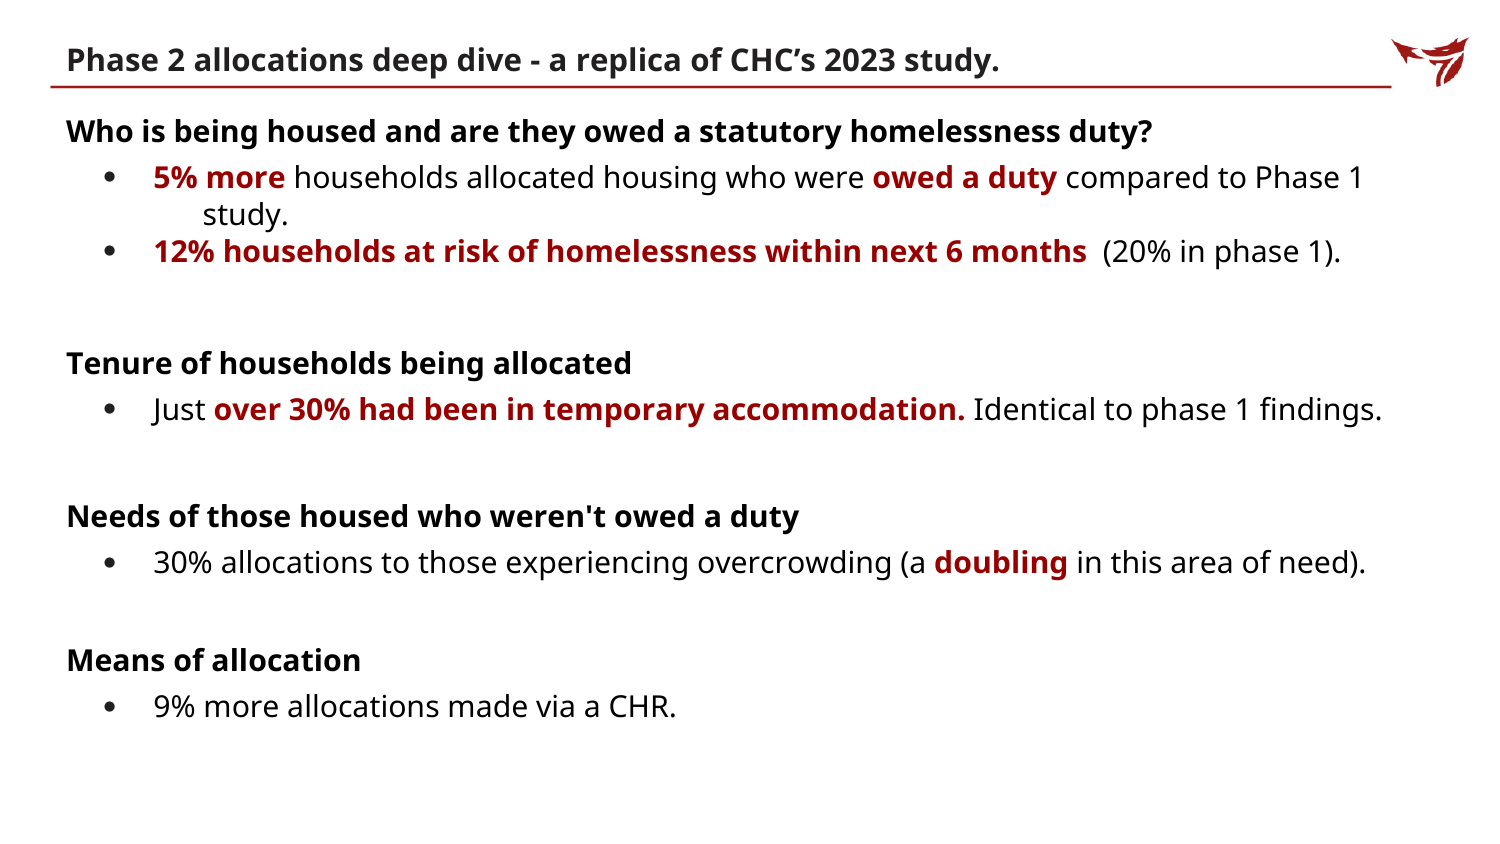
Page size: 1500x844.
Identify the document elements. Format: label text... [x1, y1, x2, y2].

title Phase 2 allocations deep dive - a replica of CHC’s 2023 study. [51, 23, 1380, 89]
list Who is being housed and are they owed a statutory homelessness duty? 5% more households allocated housing who were owed a duty compared to Phase 1 study. 12% households at risk of homelessness within next 6 months (20% in phase 1). Tenure of households being allocated Just over 30% had been in temporary accommodation. Identical to phase 1 findings. Needs of those housed who weren't owed a duty 30% allocations to those experiencing overcrowding (a doubling in this area of need). Means of allocation 9% more allocations made via a CHR. [51, 98, 1449, 746]
